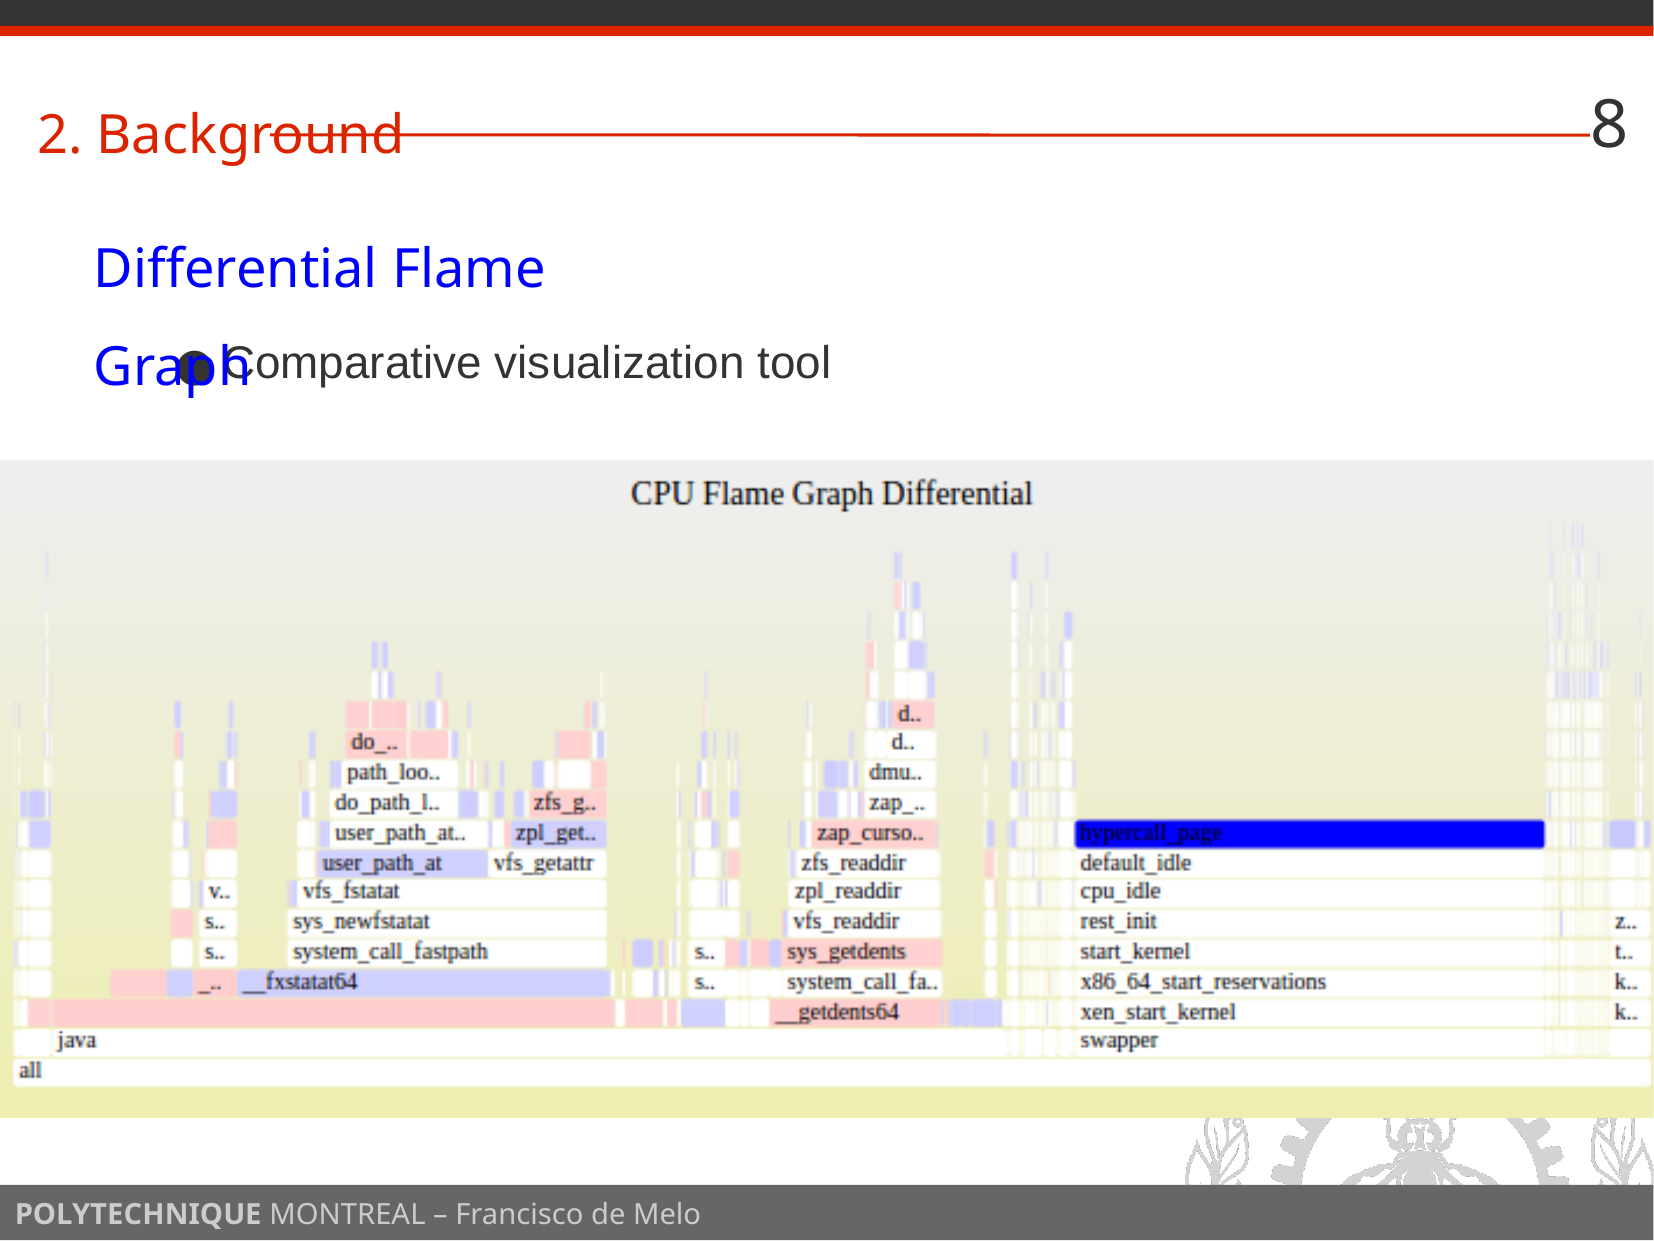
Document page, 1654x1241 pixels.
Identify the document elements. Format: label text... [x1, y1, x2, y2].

text_box 2. Background [22, 59, 491, 247]
text_box Differential Flame Graph [78, 193, 699, 381]
text_box POLYTECHNIQUE MONTREAL – Francisco de Melo [0, 1184, 1654, 1241]
text_box Comparative visualization tool CCTs Several Mathematical applications [151, 252, 1502, 447]
text_box 8 [1589, 30, 1654, 173]
text_box [0, 0, 1654, 36]
picture [0, 447, 1654, 1184]
